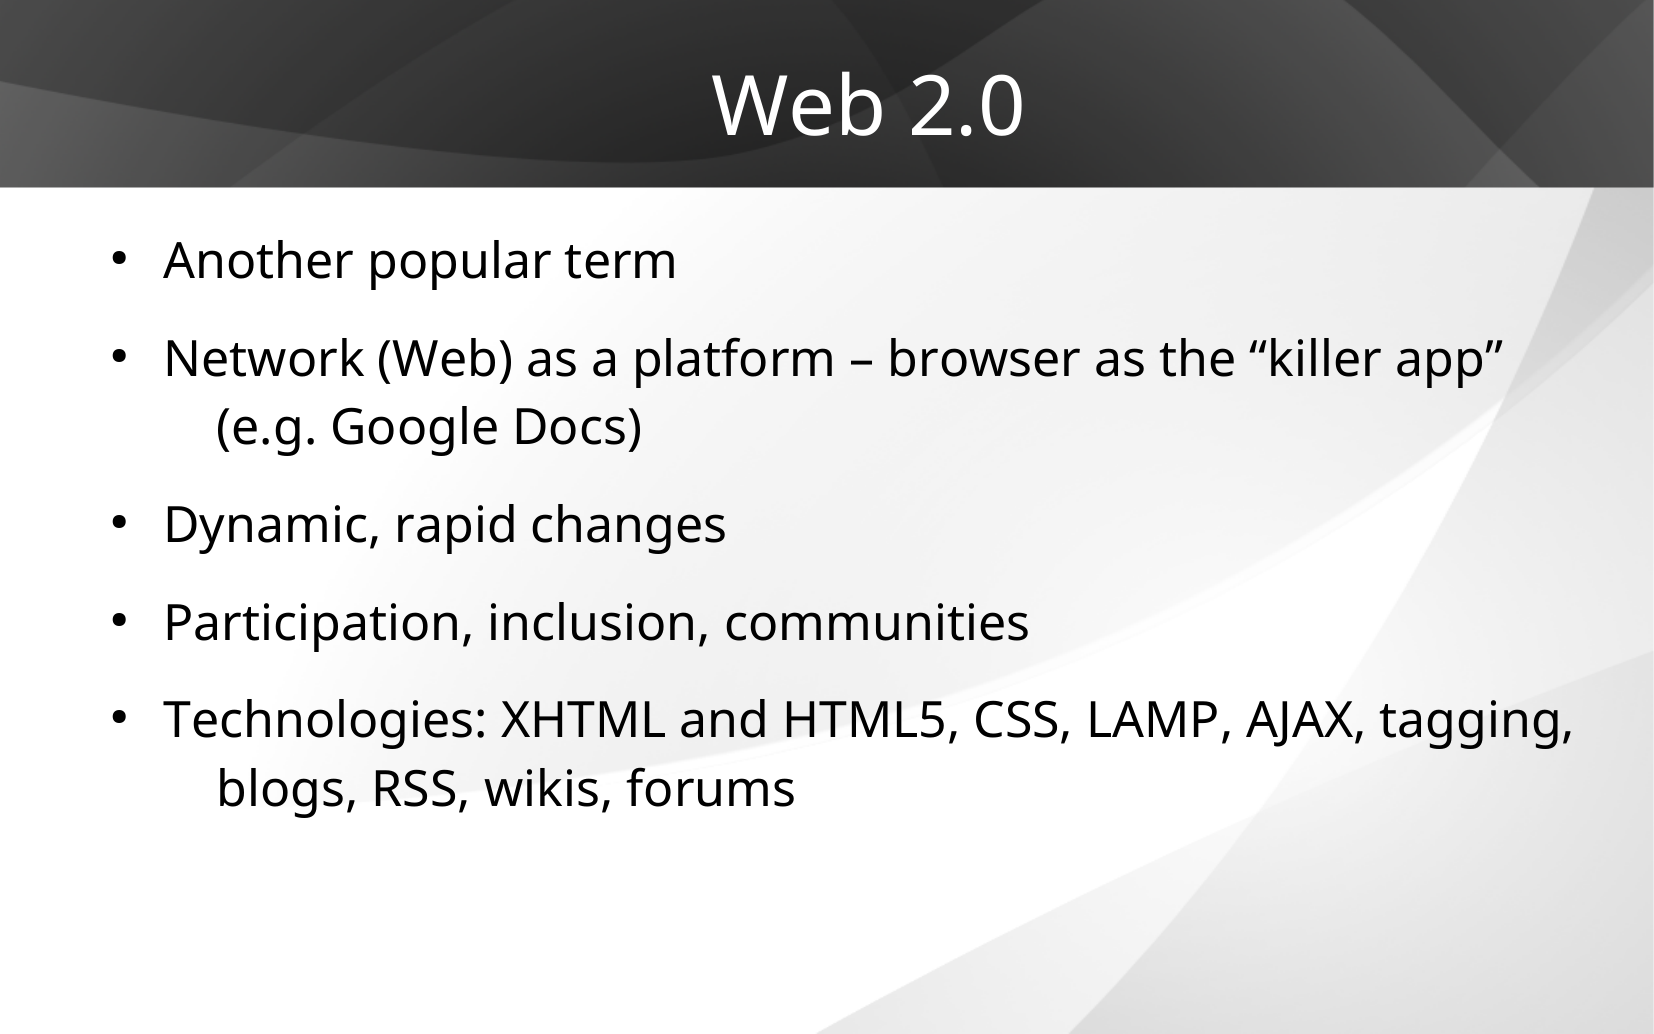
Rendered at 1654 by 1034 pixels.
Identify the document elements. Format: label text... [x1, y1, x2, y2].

picture [0, 0, 1654, 1034]
list Another popular term Network (Web) as a platform – browser as the “killer app” (e.g. Google Docs) Dynamic, rapid changes Participation, inclusion, communities Technologies: XHTML and HTML5, CSS, LAMP, AJAX, tagging, blogs, RSS, wikis, forums [75, 225, 1613, 1013]
title Web 2.0 [124, 0, 1613, 208]
